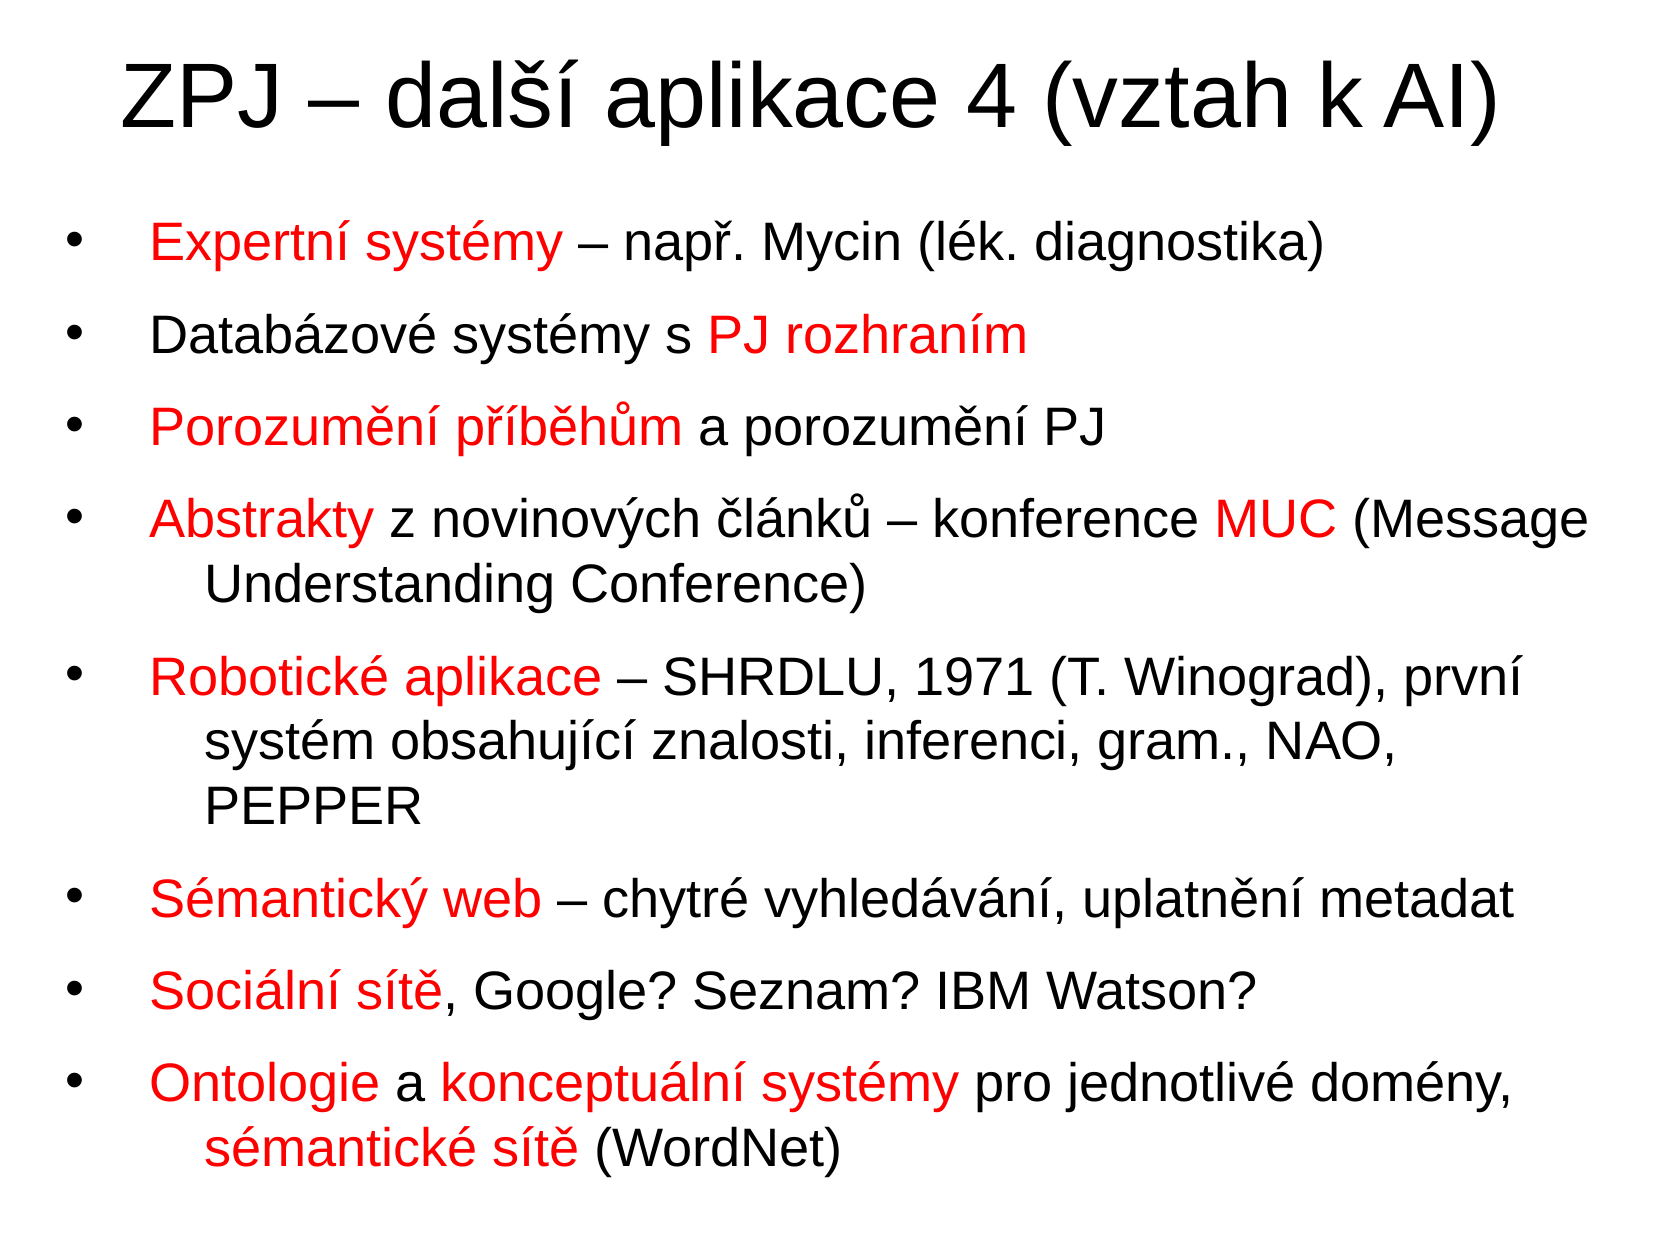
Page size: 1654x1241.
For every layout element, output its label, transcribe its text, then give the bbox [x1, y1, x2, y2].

title ZPJ – další aplikace 4 (vztah k AI) [59, 36, 1565, 139]
list Expertní systémy – např. Mycin (lék. diagnostika) Databázové systémy s PJ rozhraním Porozumění příběhům a porozumění PJ Abstrakty z novinových článků – konference MUC (Message Understanding Conference) Robotické aplikace – SHRDLU, 1971 (T. Winograd), první systém obsahující znalosti, inferenci, gram., NAO, PEPPER Sémantický web – chytré vyhledávání, uplatnění metadat Sociální sítě, Google? Seznam? IBM Watson? Ontologie a konceptuální systémy pro jednotlivé domény, sémantické sítě (WordNet) [64, 206, 1630, 1191]
